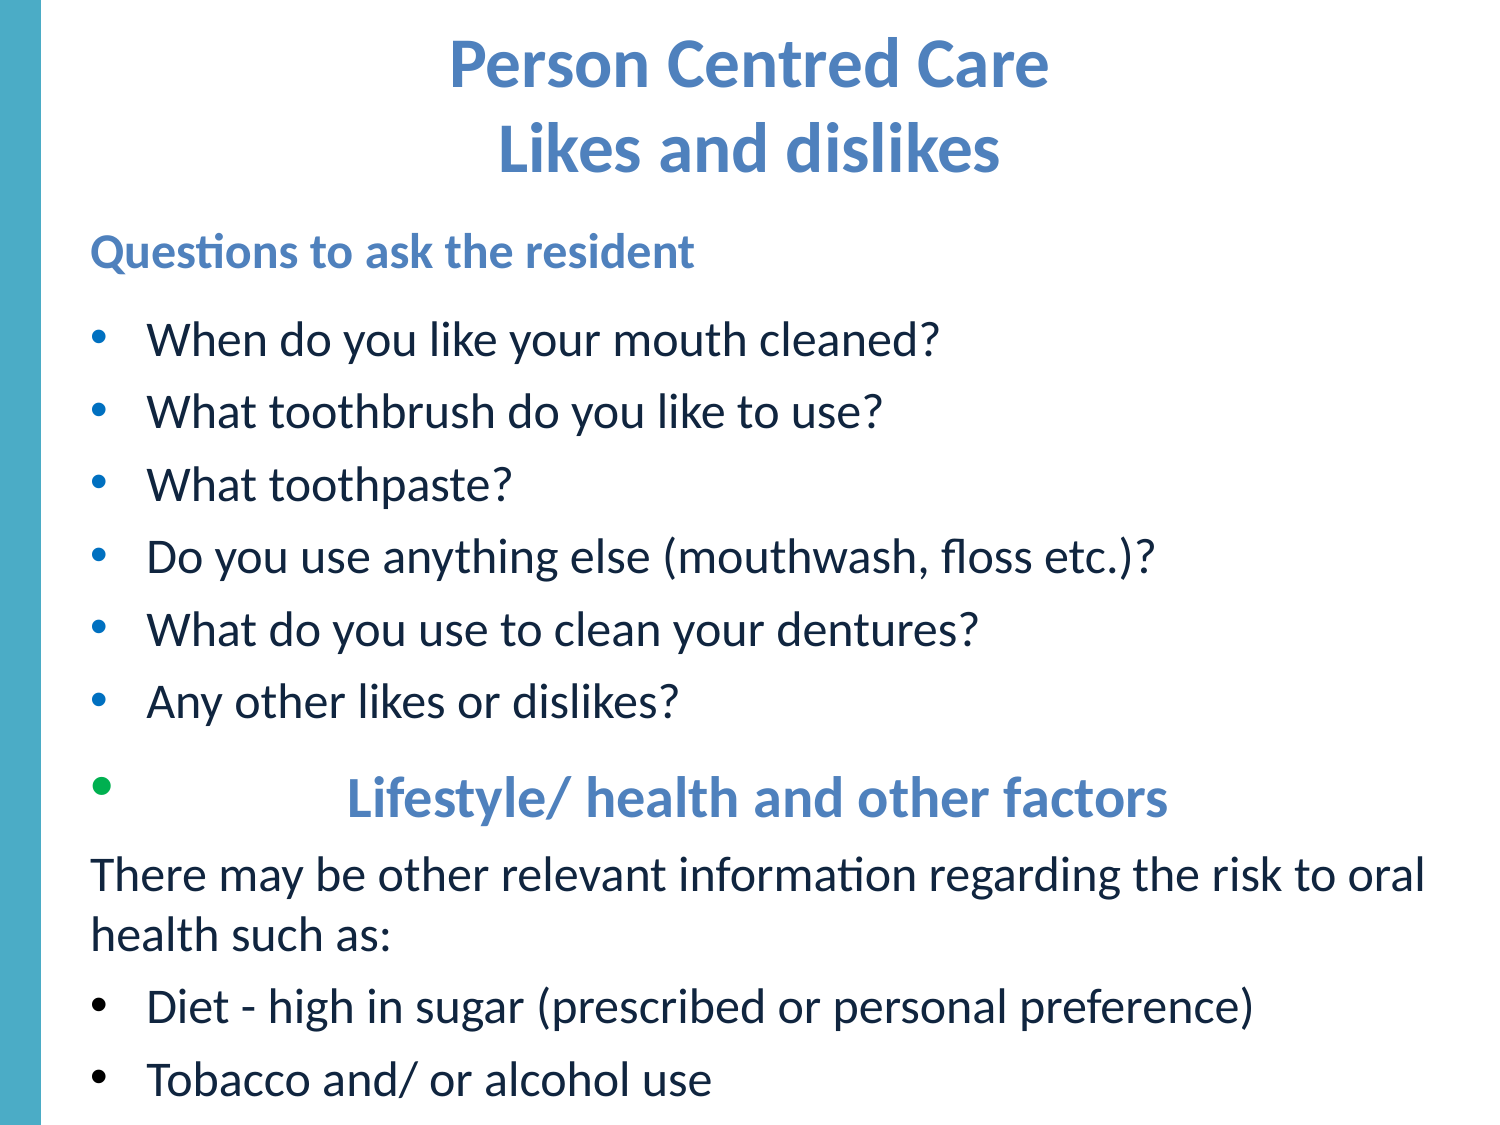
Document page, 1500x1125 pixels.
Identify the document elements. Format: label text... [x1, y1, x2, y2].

text_box Lifestyle/ health and other factors There may be other relevant information regarding the risk to oral health such as: Diet - high in sugar (prescribed or personal preference) Tobacco and/ or alcohol use [75, 751, 1493, 1114]
list Questions to ask the resident When do you like your mouth cleaned? What toothbrush do you like to use? What toothpaste? Do you use anything else (mouthwash, floss etc.)? What do you use to clean your dentures? Any other likes or dislikes? [75, 211, 1426, 751]
title Person Centred Care Likes and dislikes [75, 7, 1426, 196]
text_box [0, 0, 41, 1125]
